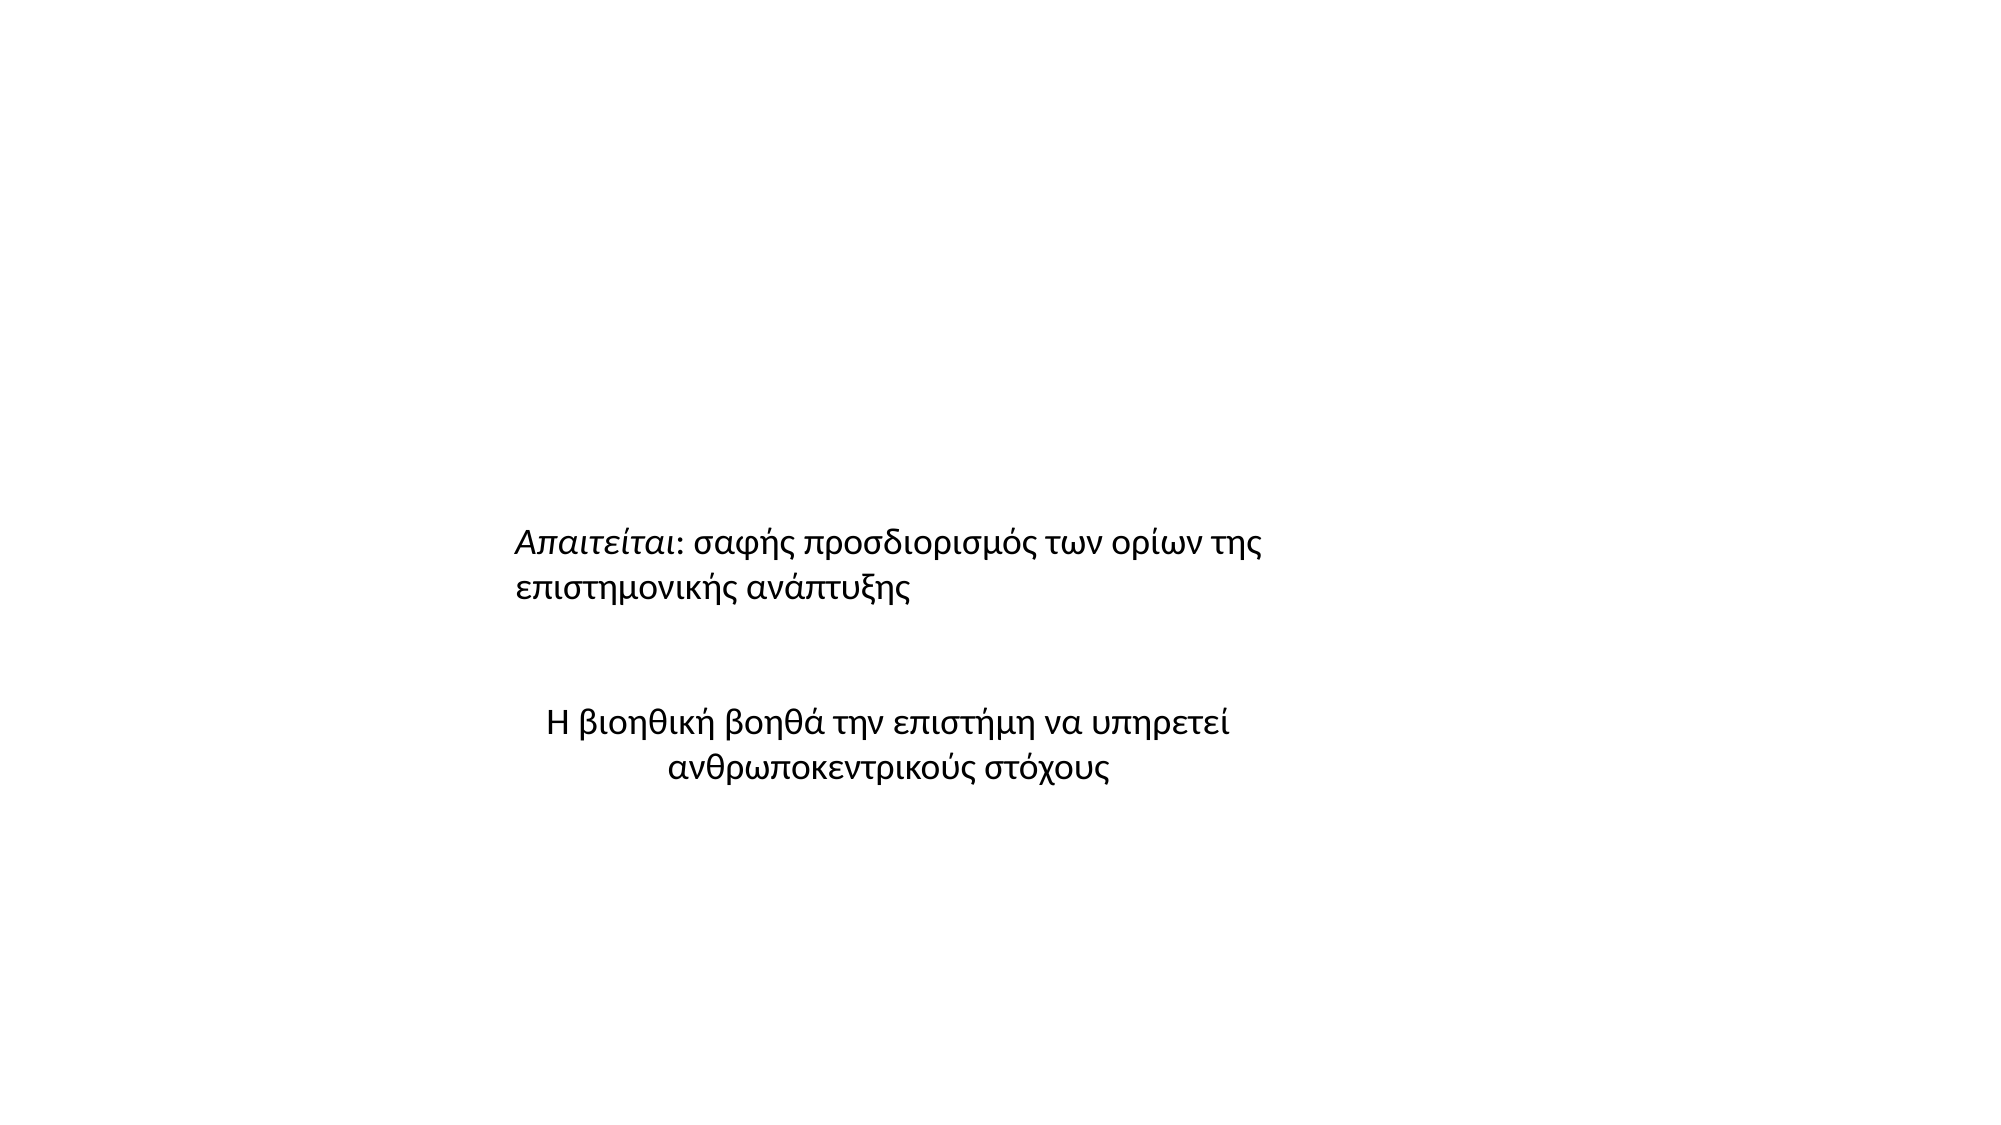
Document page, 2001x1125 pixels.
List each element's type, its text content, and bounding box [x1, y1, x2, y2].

text_box Απαιτείται: σαφής προσδιορισμός των ορίων της επιστημονικής ανάπτυξης Η βιοηθική βοηθά την επιστήμη να υπηρετεί ανθρωποκεντρικούς στόχους [500, 509, 1501, 844]
